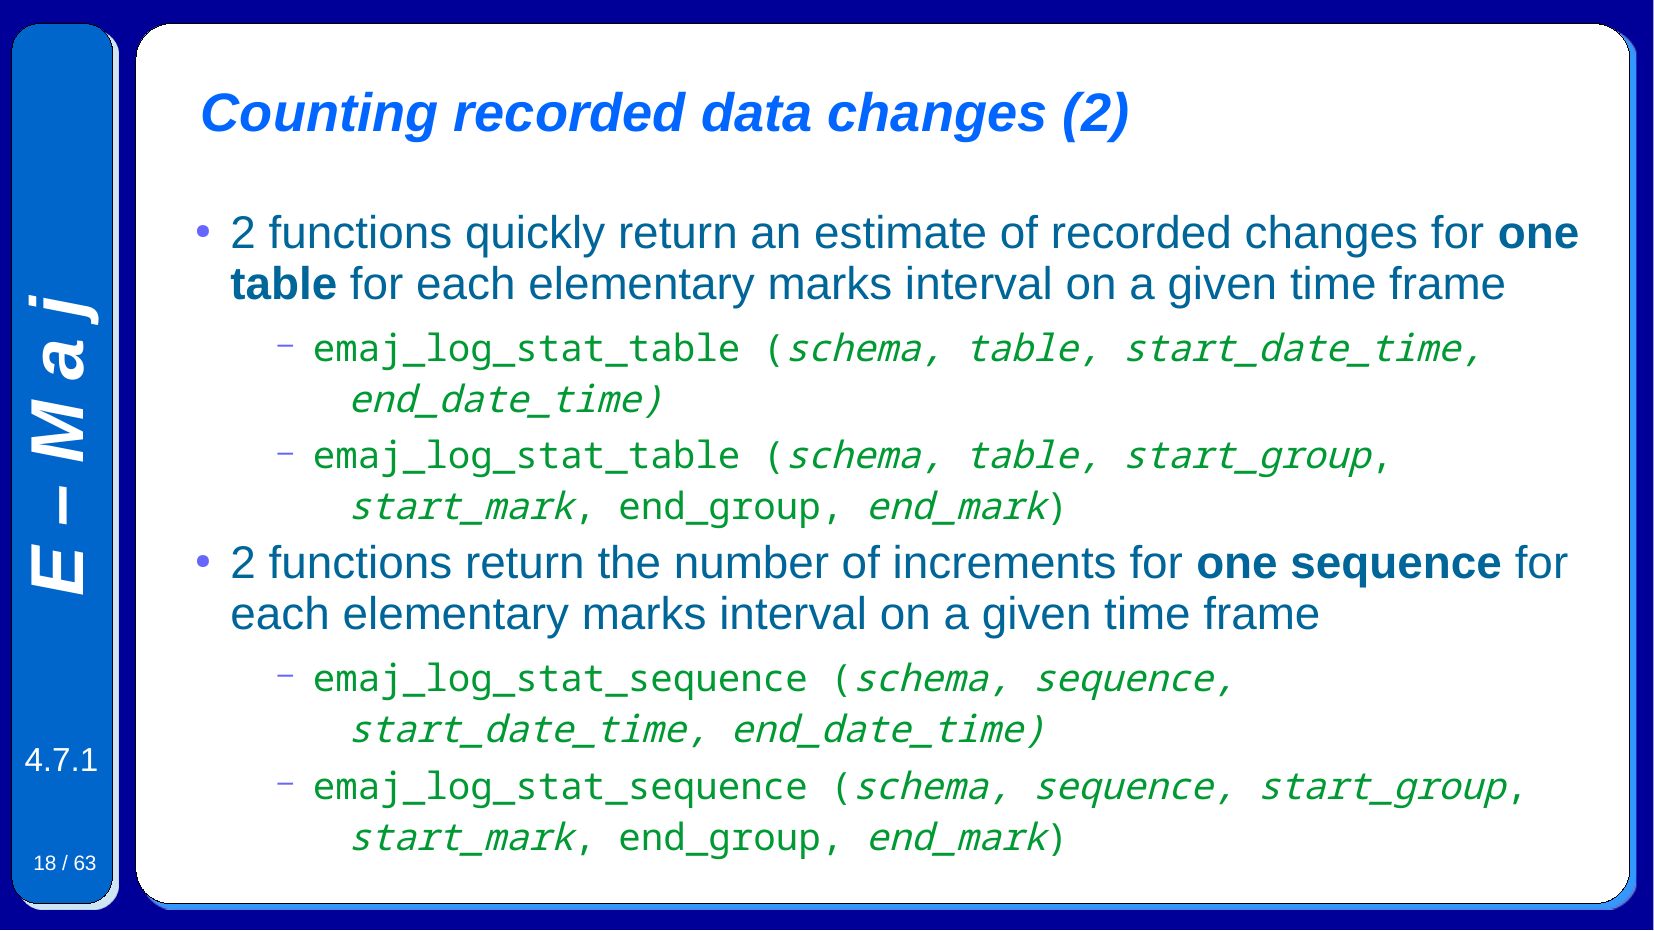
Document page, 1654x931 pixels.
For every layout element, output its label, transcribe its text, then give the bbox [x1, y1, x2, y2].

list 2 functions quickly return an estimate of recorded changes for one table for each elementary marks interval on a given time frame emaj_log_stat_table (schema, table, start_date_time, end_date_time) emaj_log_stat_table (schema, table, start_group, start_mark, end_group, end_mark) 2 functions return the number of increments for one sequence for each elementary marks interval on a given time frame emaj_log_stat_sequence (schema, sequence, start_date_time, end_date_time) emaj_log_stat_sequence (schema, sequence, start_group, start_mark, end_group, end_mark) [177, 206, 1587, 889]
title Counting recorded data changes (2) [200, 34, 1575, 191]
